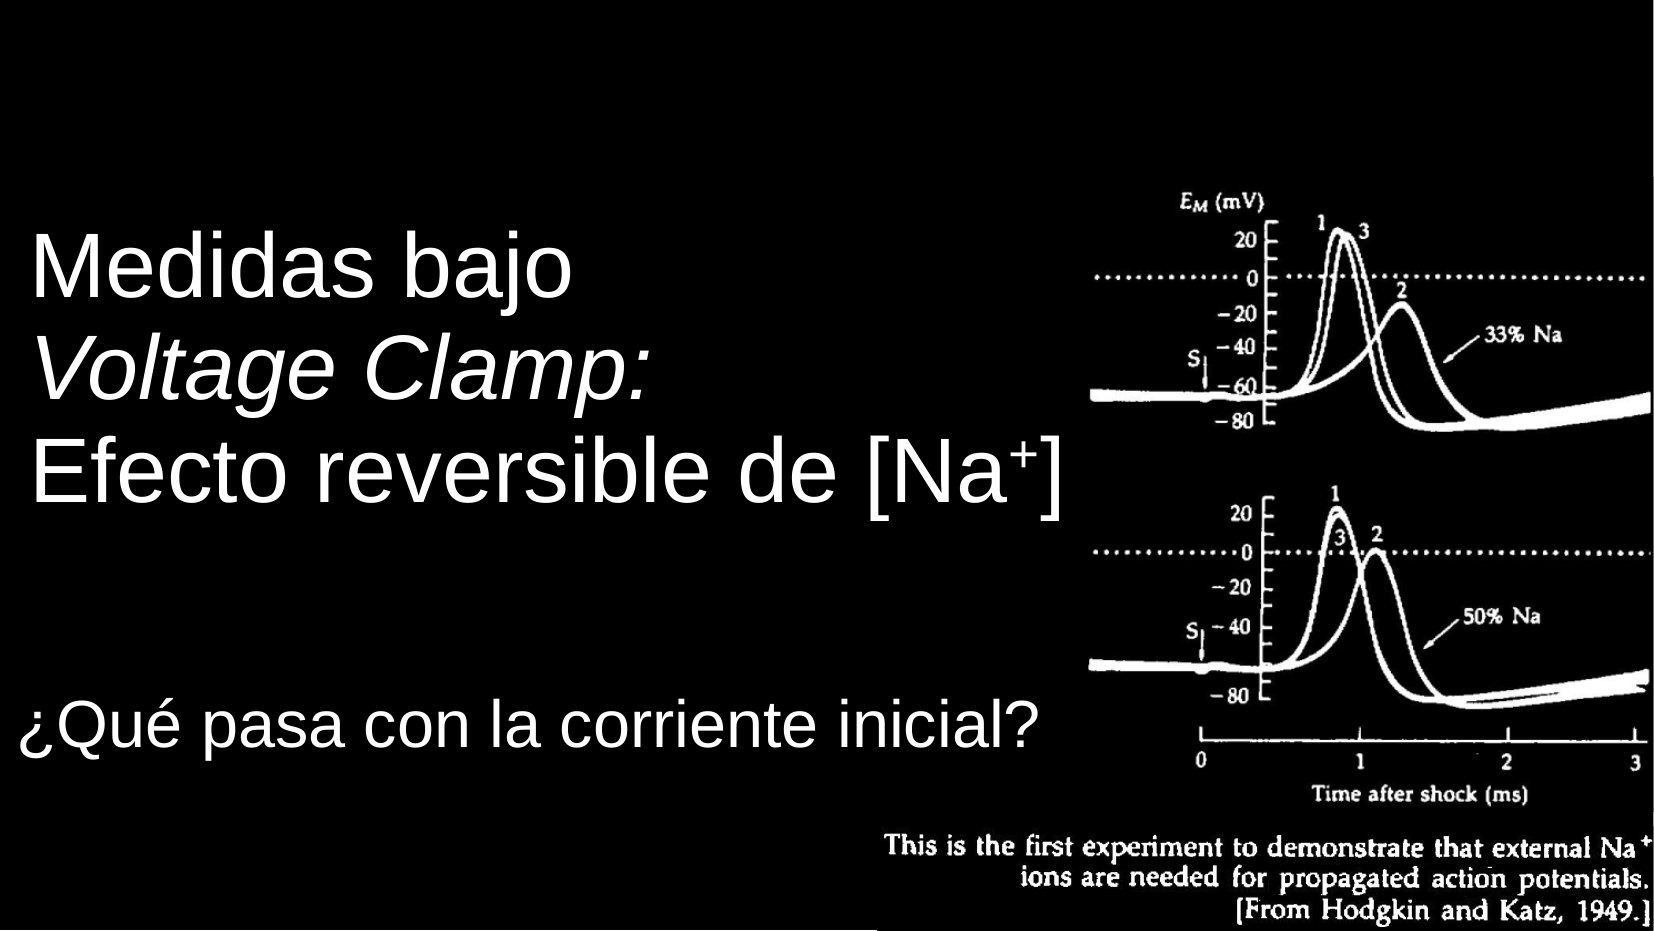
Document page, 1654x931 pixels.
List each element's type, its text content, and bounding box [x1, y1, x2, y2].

picture [1088, 177, 1654, 813]
title Medidas bajo Voltage Clamp: Efecto reversible de [Na+] [29, 163, 1093, 574]
text_box ¿Qué pasa con la corriente inicial? [1, 679, 1063, 844]
picture [877, 826, 1654, 931]
